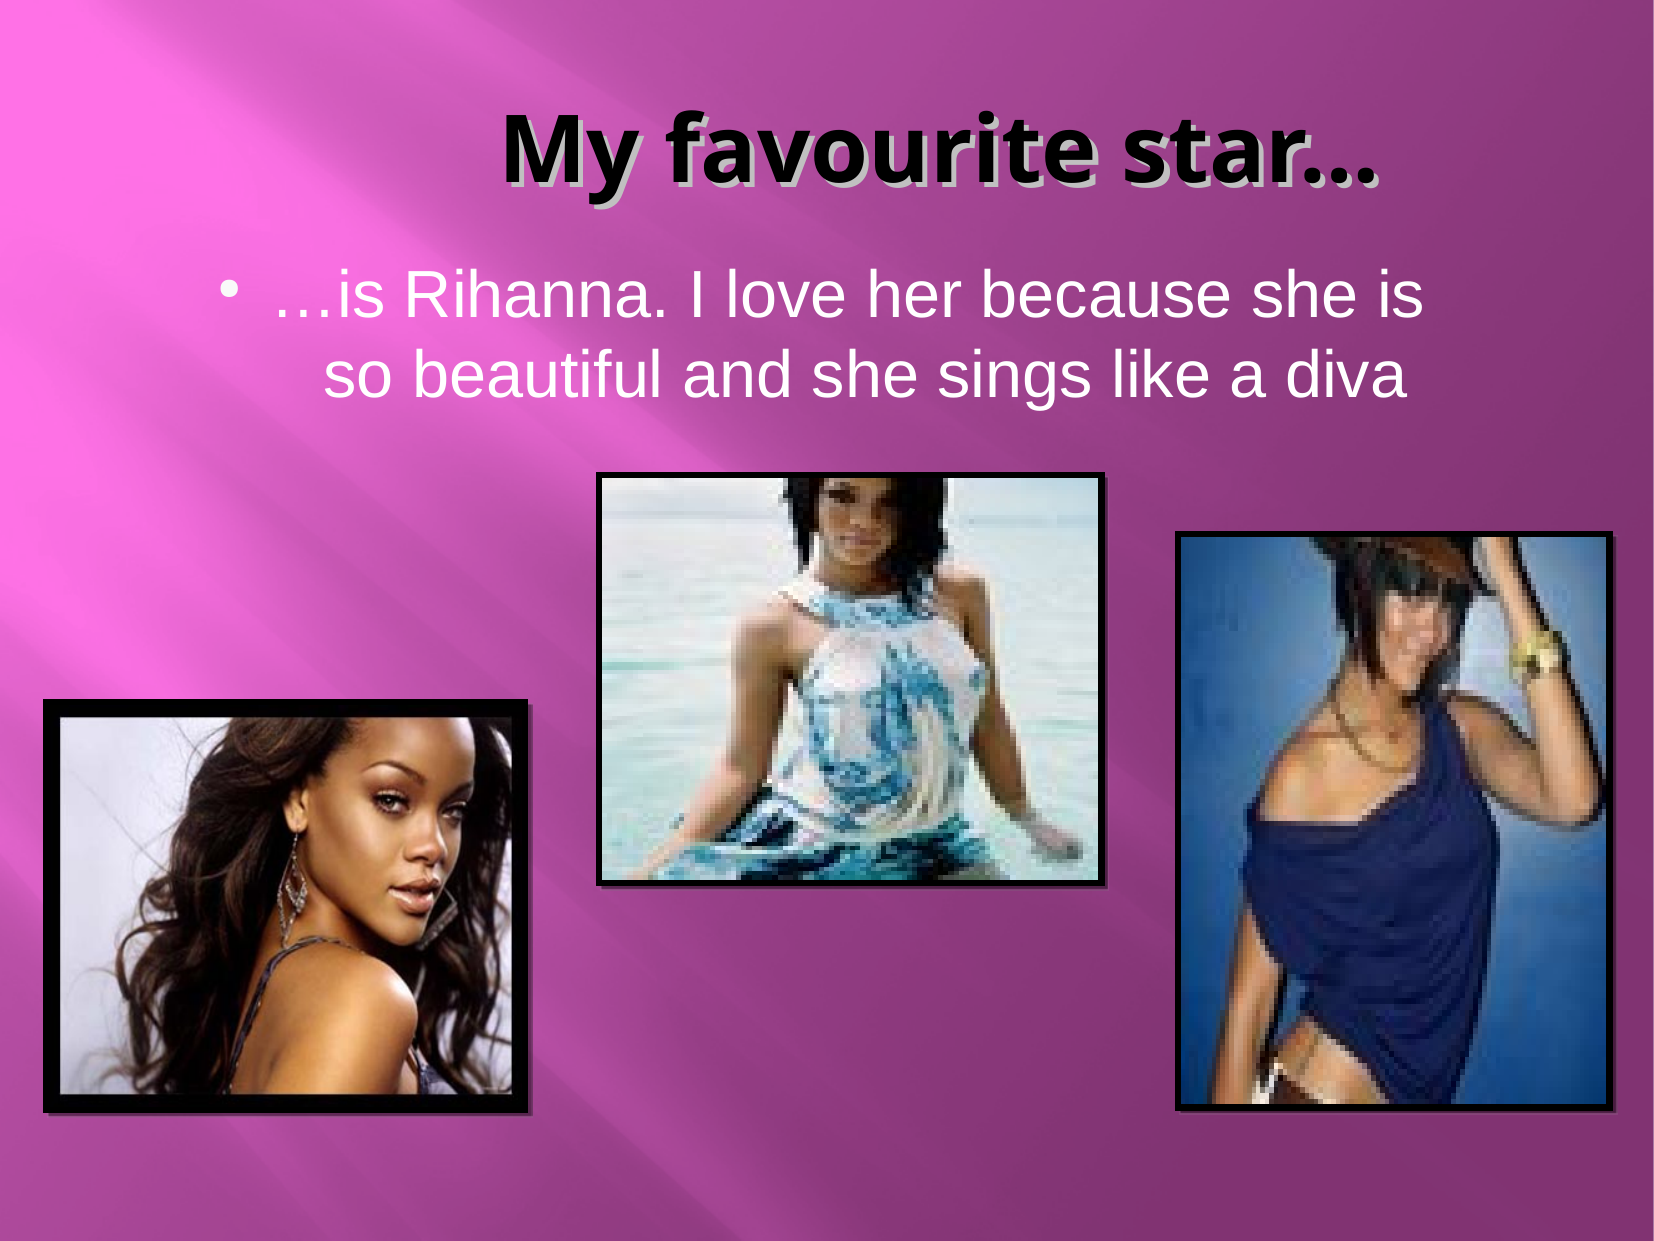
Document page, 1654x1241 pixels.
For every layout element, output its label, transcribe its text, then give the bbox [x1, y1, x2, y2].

title My favourite star… [366, 41, 1512, 242]
picture [602, 478, 1099, 880]
list …is Rihanna. I love her because she is so beautiful and she sings like a diva [165, 242, 1524, 443]
picture [1181, 537, 1607, 1105]
picture [49, 705, 523, 1107]
